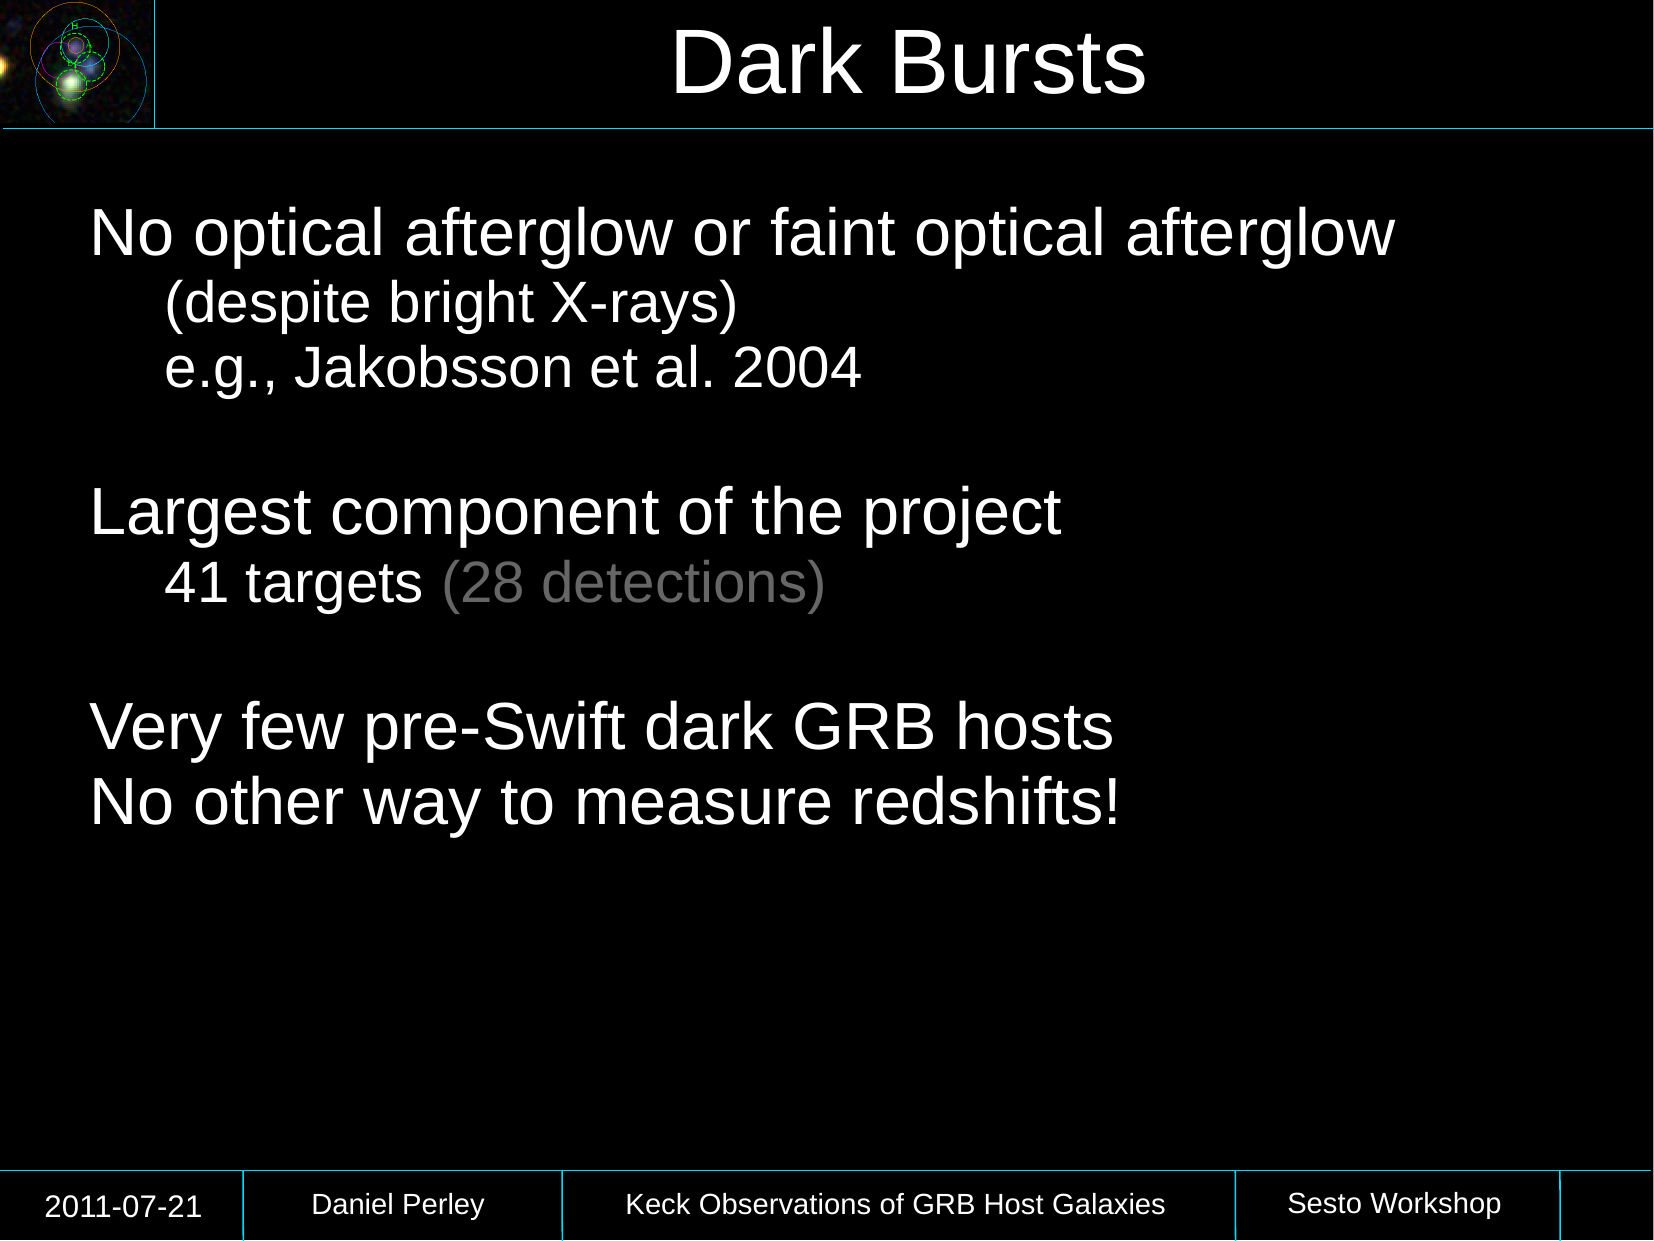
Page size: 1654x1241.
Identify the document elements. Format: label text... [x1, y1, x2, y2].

picture [0, 0, 151, 123]
title Dark Bursts [165, 10, 1654, 114]
text_box No optical afterglow or faint optical afterglow (despite bright X-rays) e.g., Jakobsson et al. 2004 Largest component of the project 41 targets (28 detections) Very few pre-Swift dark GRB hosts No other way to measure redshifts! [75, 187, 1426, 847]
